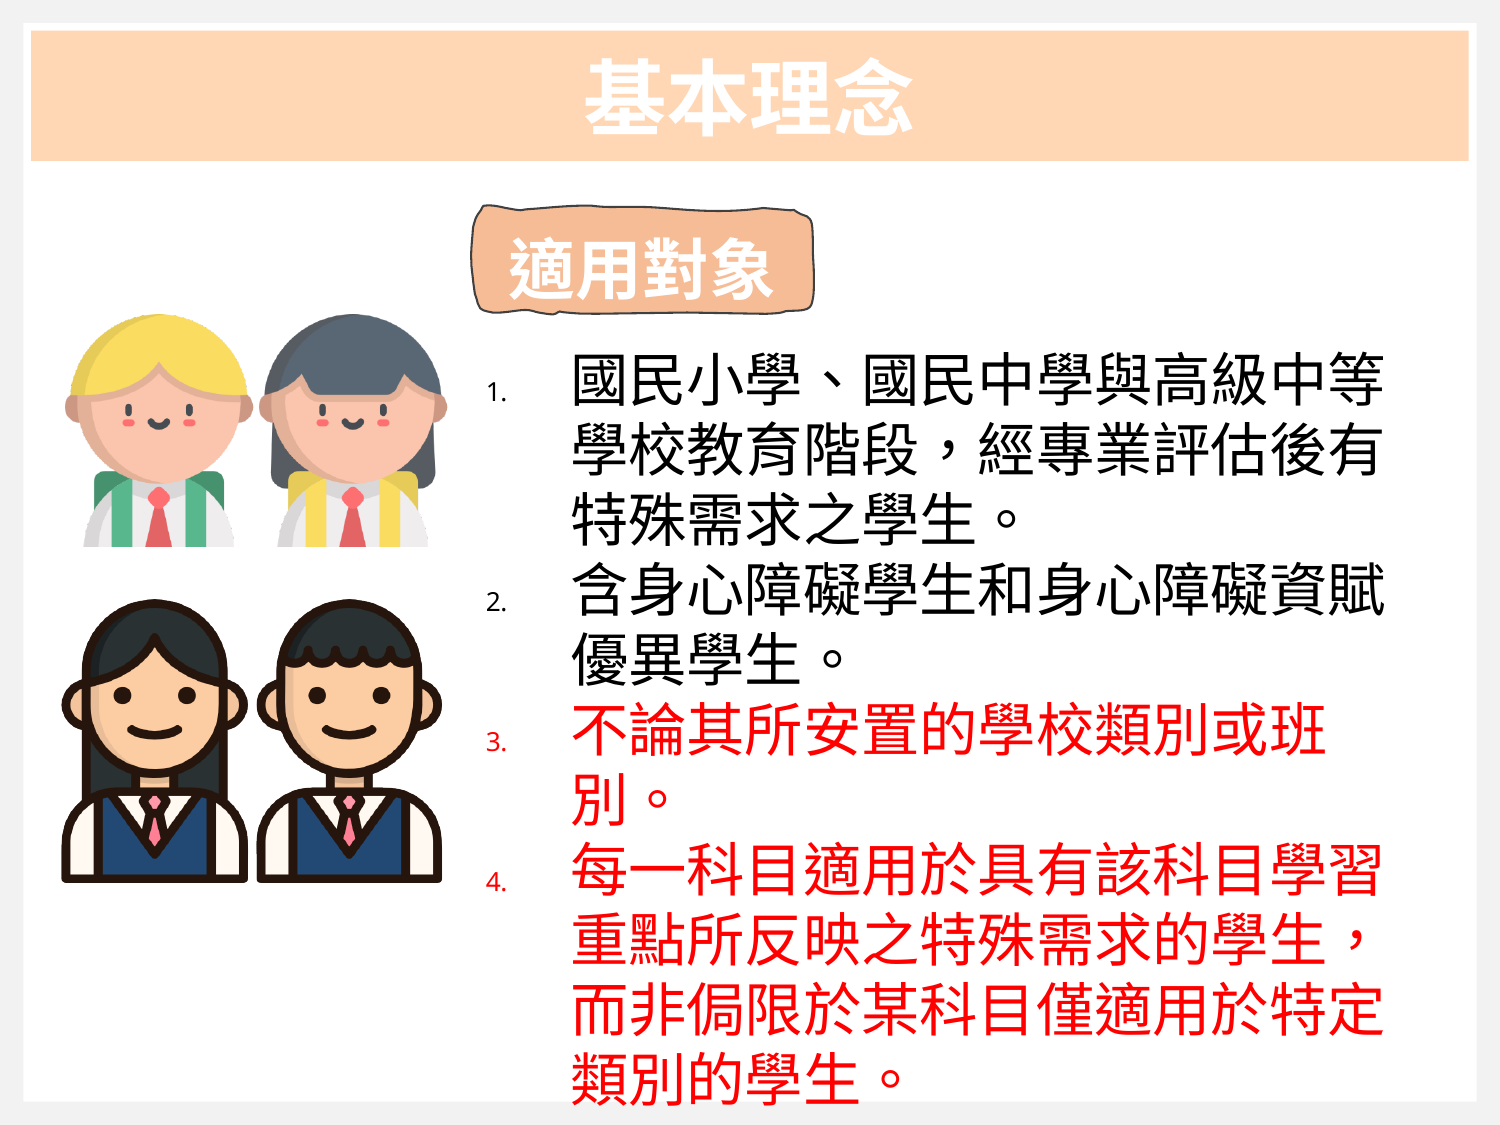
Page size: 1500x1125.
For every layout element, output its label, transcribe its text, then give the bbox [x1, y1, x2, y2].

text_box 適用對象 [471, 205, 814, 315]
text_box 基本理念 [31, 30, 1469, 161]
picture [41, 314, 470, 547]
picture [10, 599, 471, 883]
text_box 國民小學、國民中學與高級中等學校教育階段，經專業評估後有特殊需求之學生。 含身心障礙學生和身心障礙資賦優異學生。 不論其所安置的學校類別或班別。 每一科目適用於具有該科目學習重點所反映之特殊需求的學生，而非侷限於某科目僅適用於特定類別的學生。 [471, 335, 1441, 1121]
